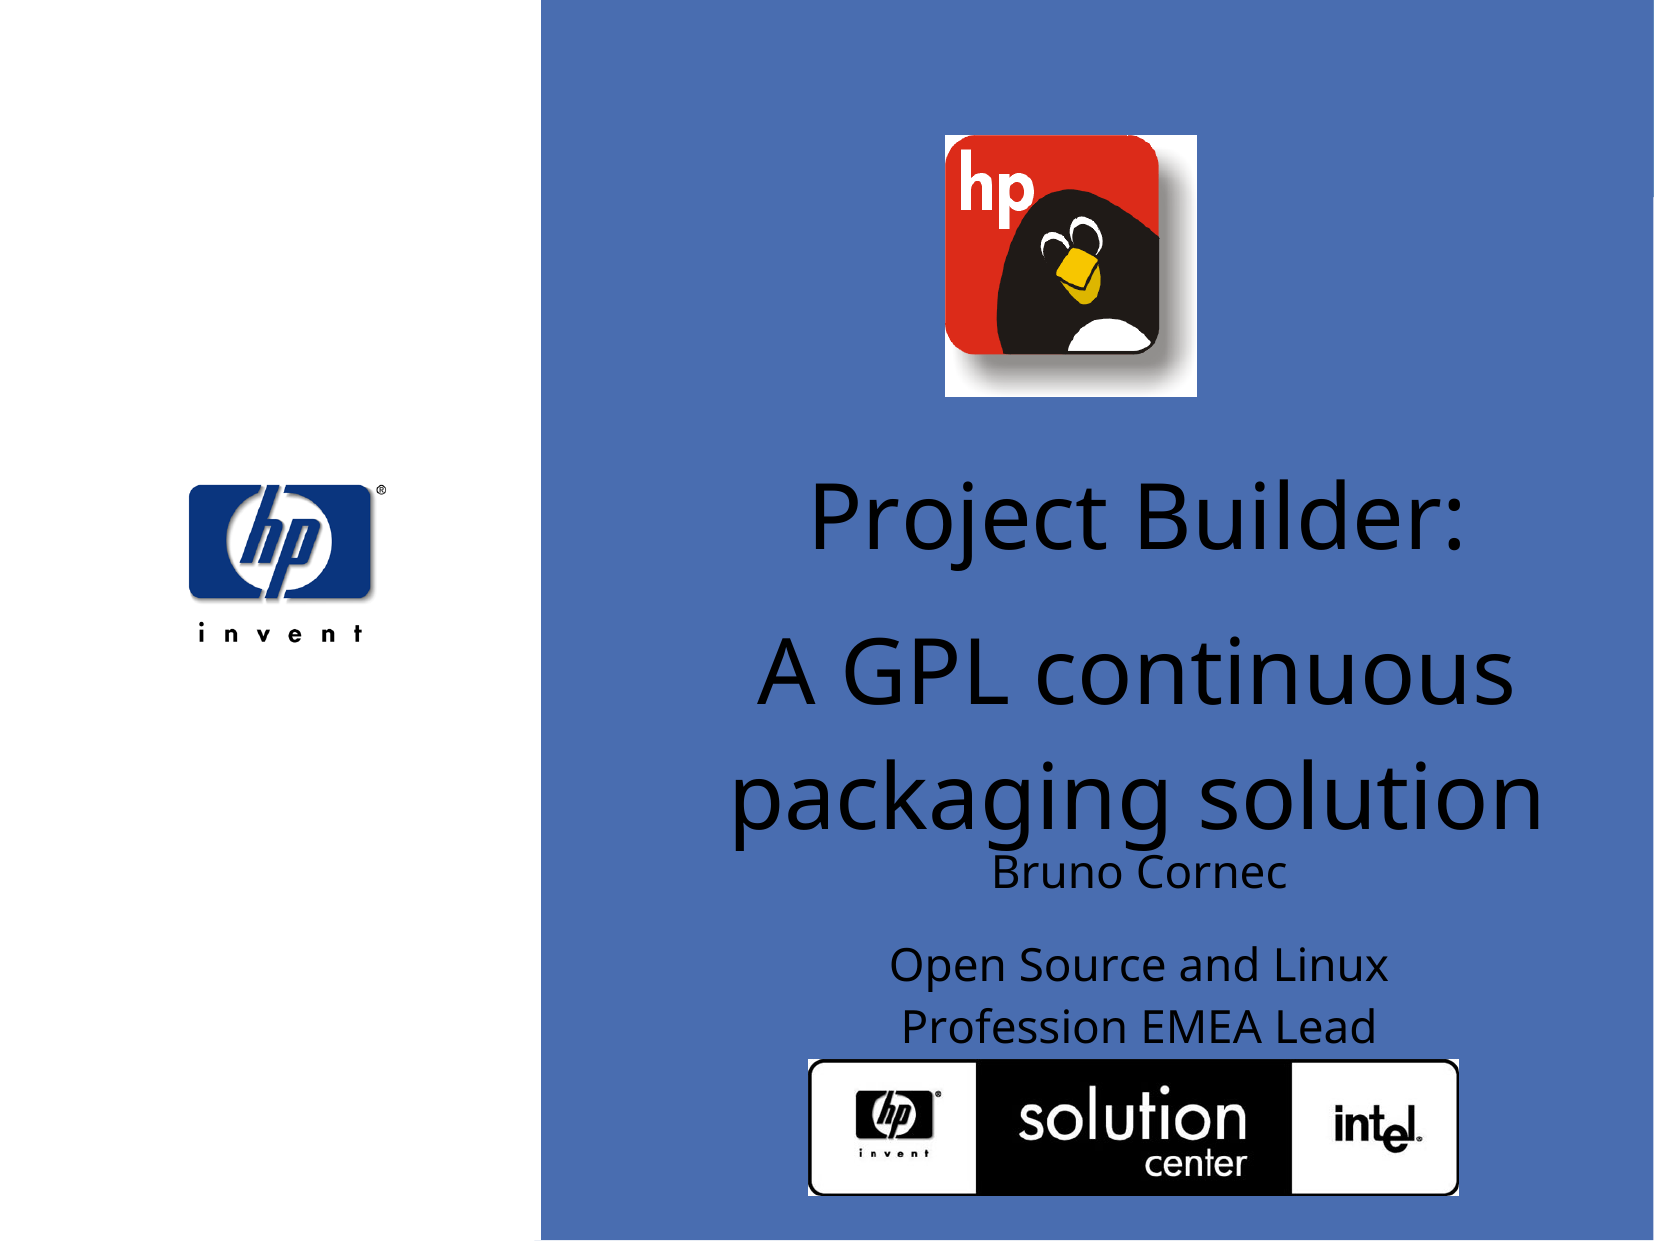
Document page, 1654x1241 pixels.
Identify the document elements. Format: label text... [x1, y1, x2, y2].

list Bruno Cornec Open Source and Linux Profession EMEA Lead [695, 753, 1501, 1032]
picture [186, 478, 388, 644]
picture [945, 135, 1197, 262]
list Project Builder: A GPL continuous packaging solution [582, 262, 1610, 814]
picture [808, 1059, 1459, 1196]
text_box [0, 0, 1654, 1241]
